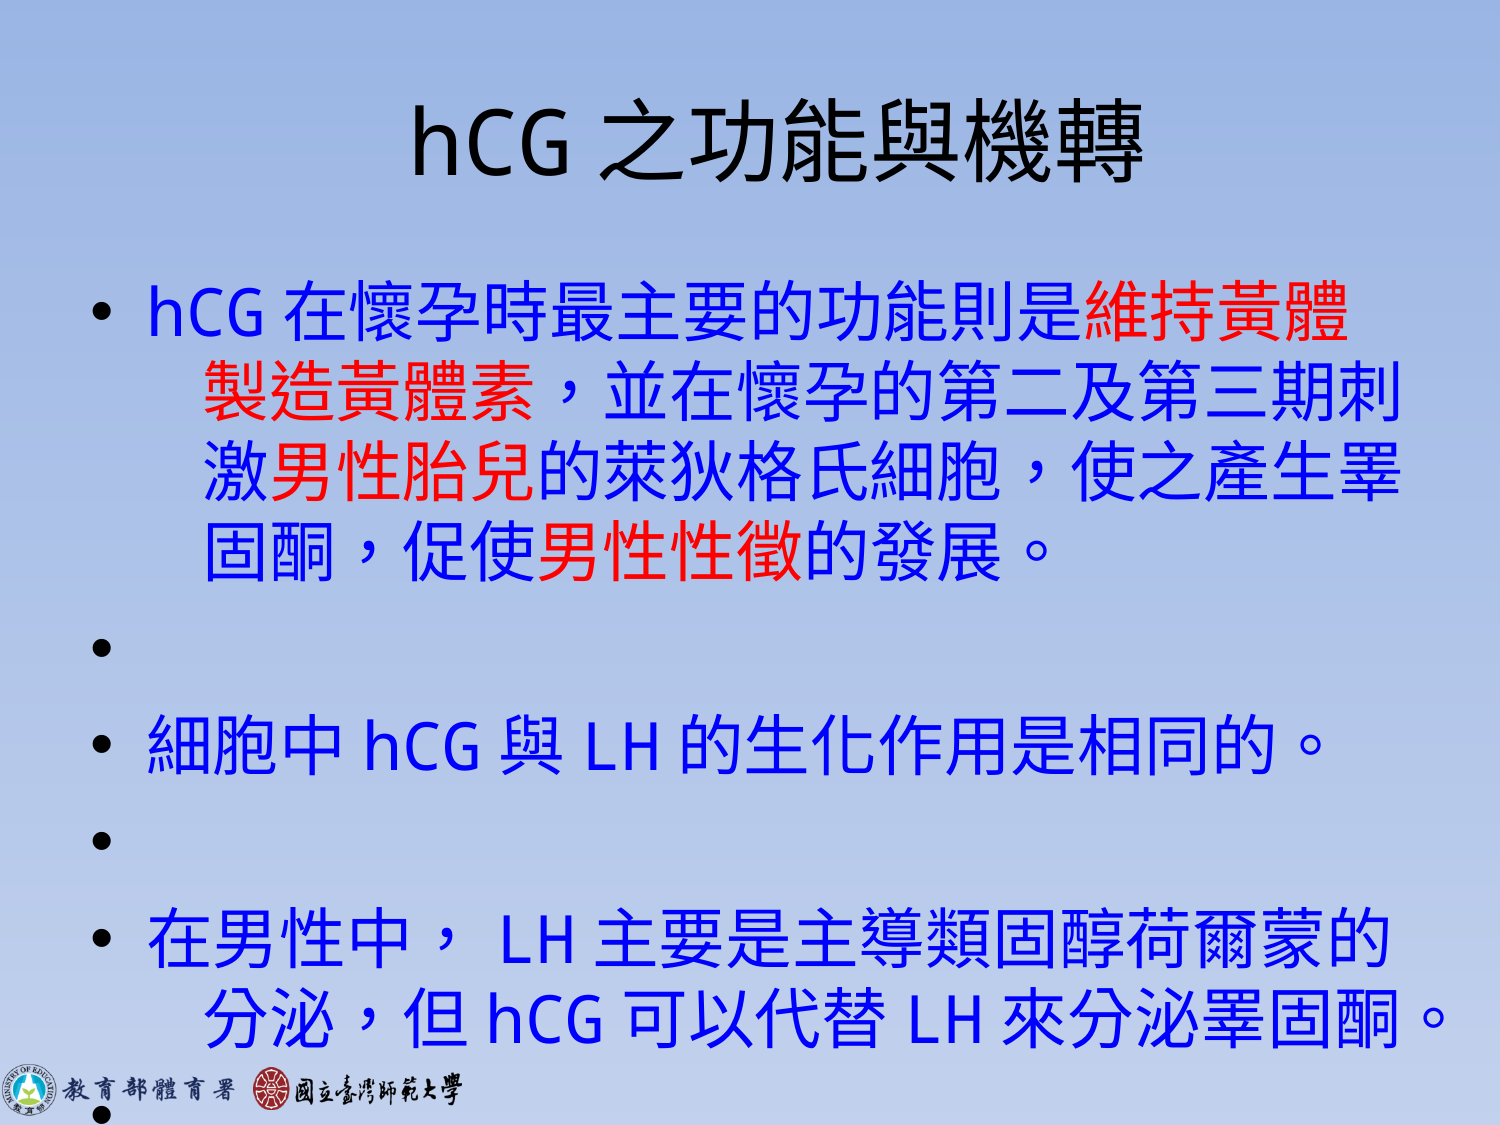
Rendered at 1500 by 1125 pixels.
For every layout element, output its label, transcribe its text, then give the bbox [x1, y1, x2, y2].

title hCG之功能與機轉 [75, 45, 1426, 233]
list hCG在懷孕時最主要的功能則是維持黃體 製造黃體素，並在懷孕的第二及第三期刺激男性胎兒的萊狄格氏細胞，使之產生睪固酮，促使男性性徵的發展。 細胞中hCG與LH的生化作用是相同的。 在男性中，LH主要是主導類固醇荷爾蒙的分泌，但hCG可以代替LH來分泌睪固酮。 [75, 262, 1426, 1070]
